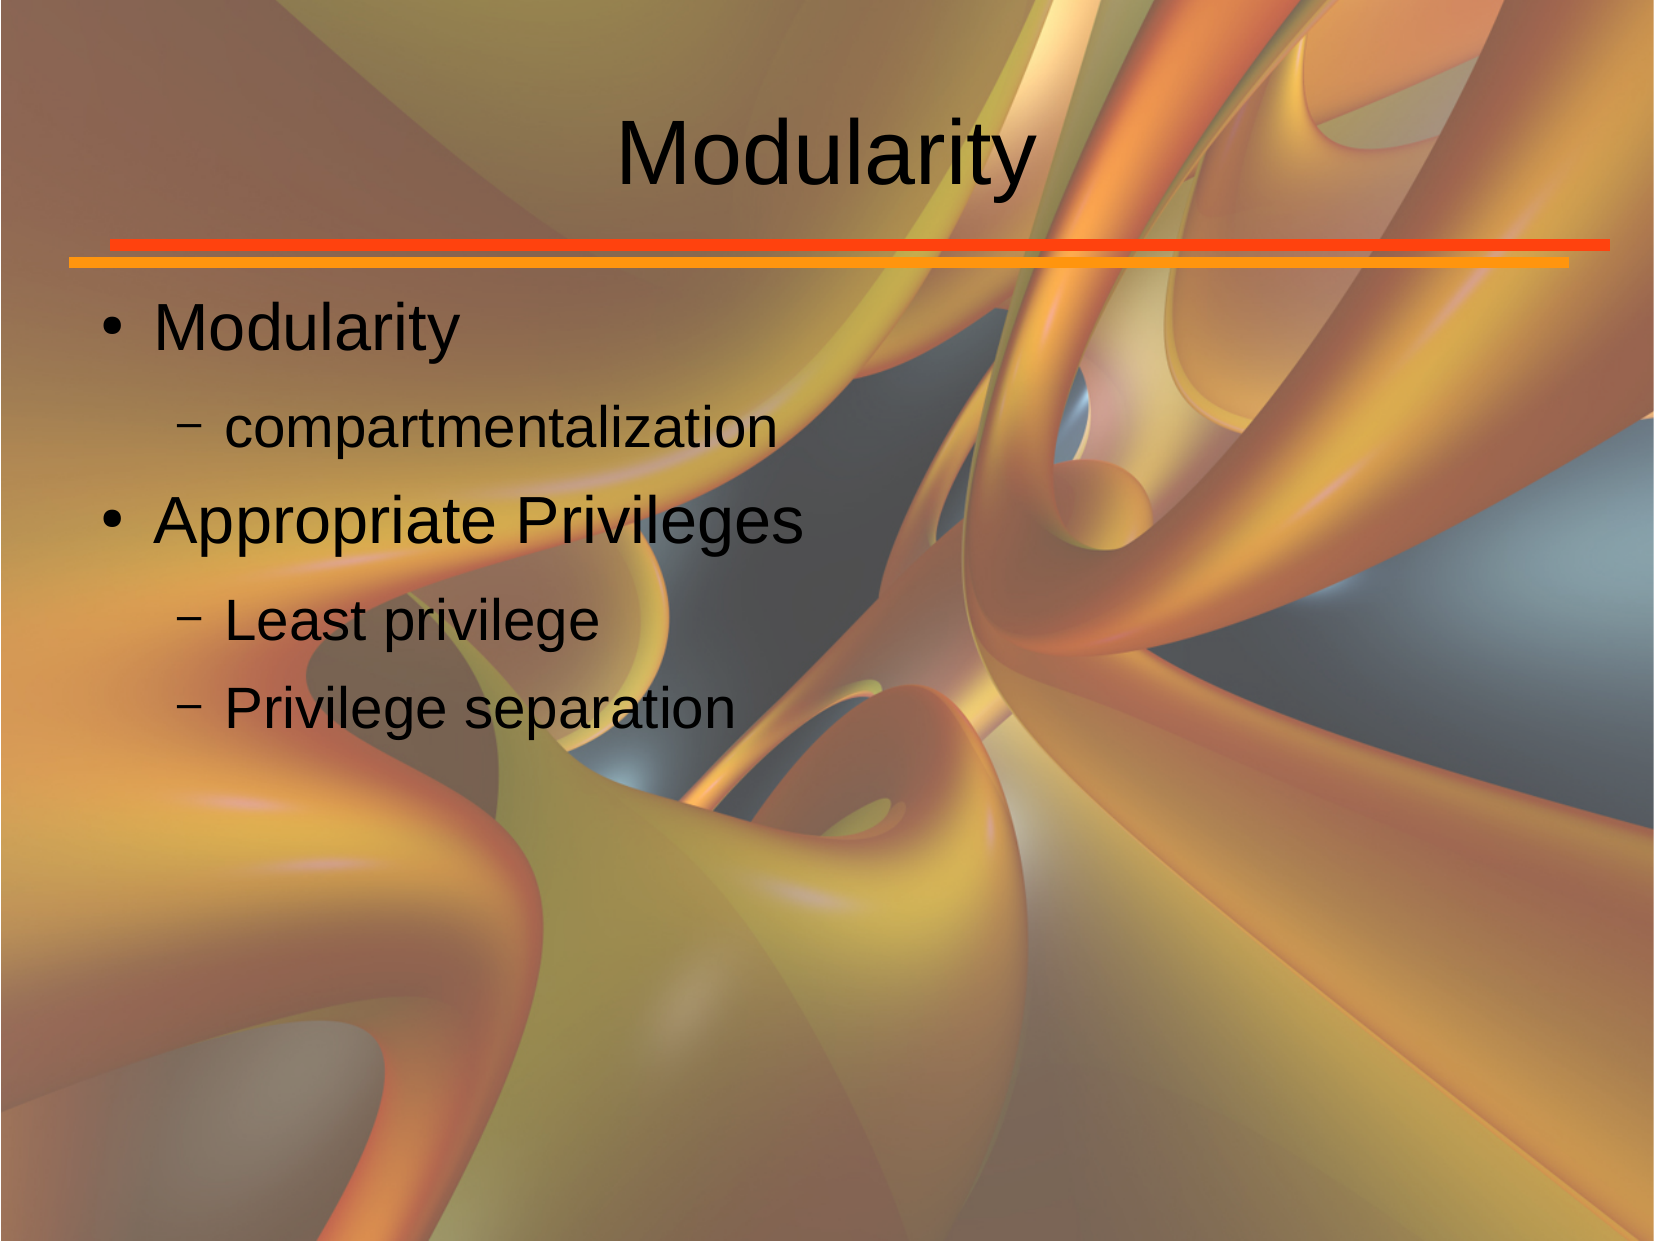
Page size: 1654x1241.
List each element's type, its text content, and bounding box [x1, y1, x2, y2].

title Modularity [82, 49, 1571, 257]
list Modularity compartmentalization Appropriate Privileges Least privilege Privilege separation [82, 290, 1571, 1094]
